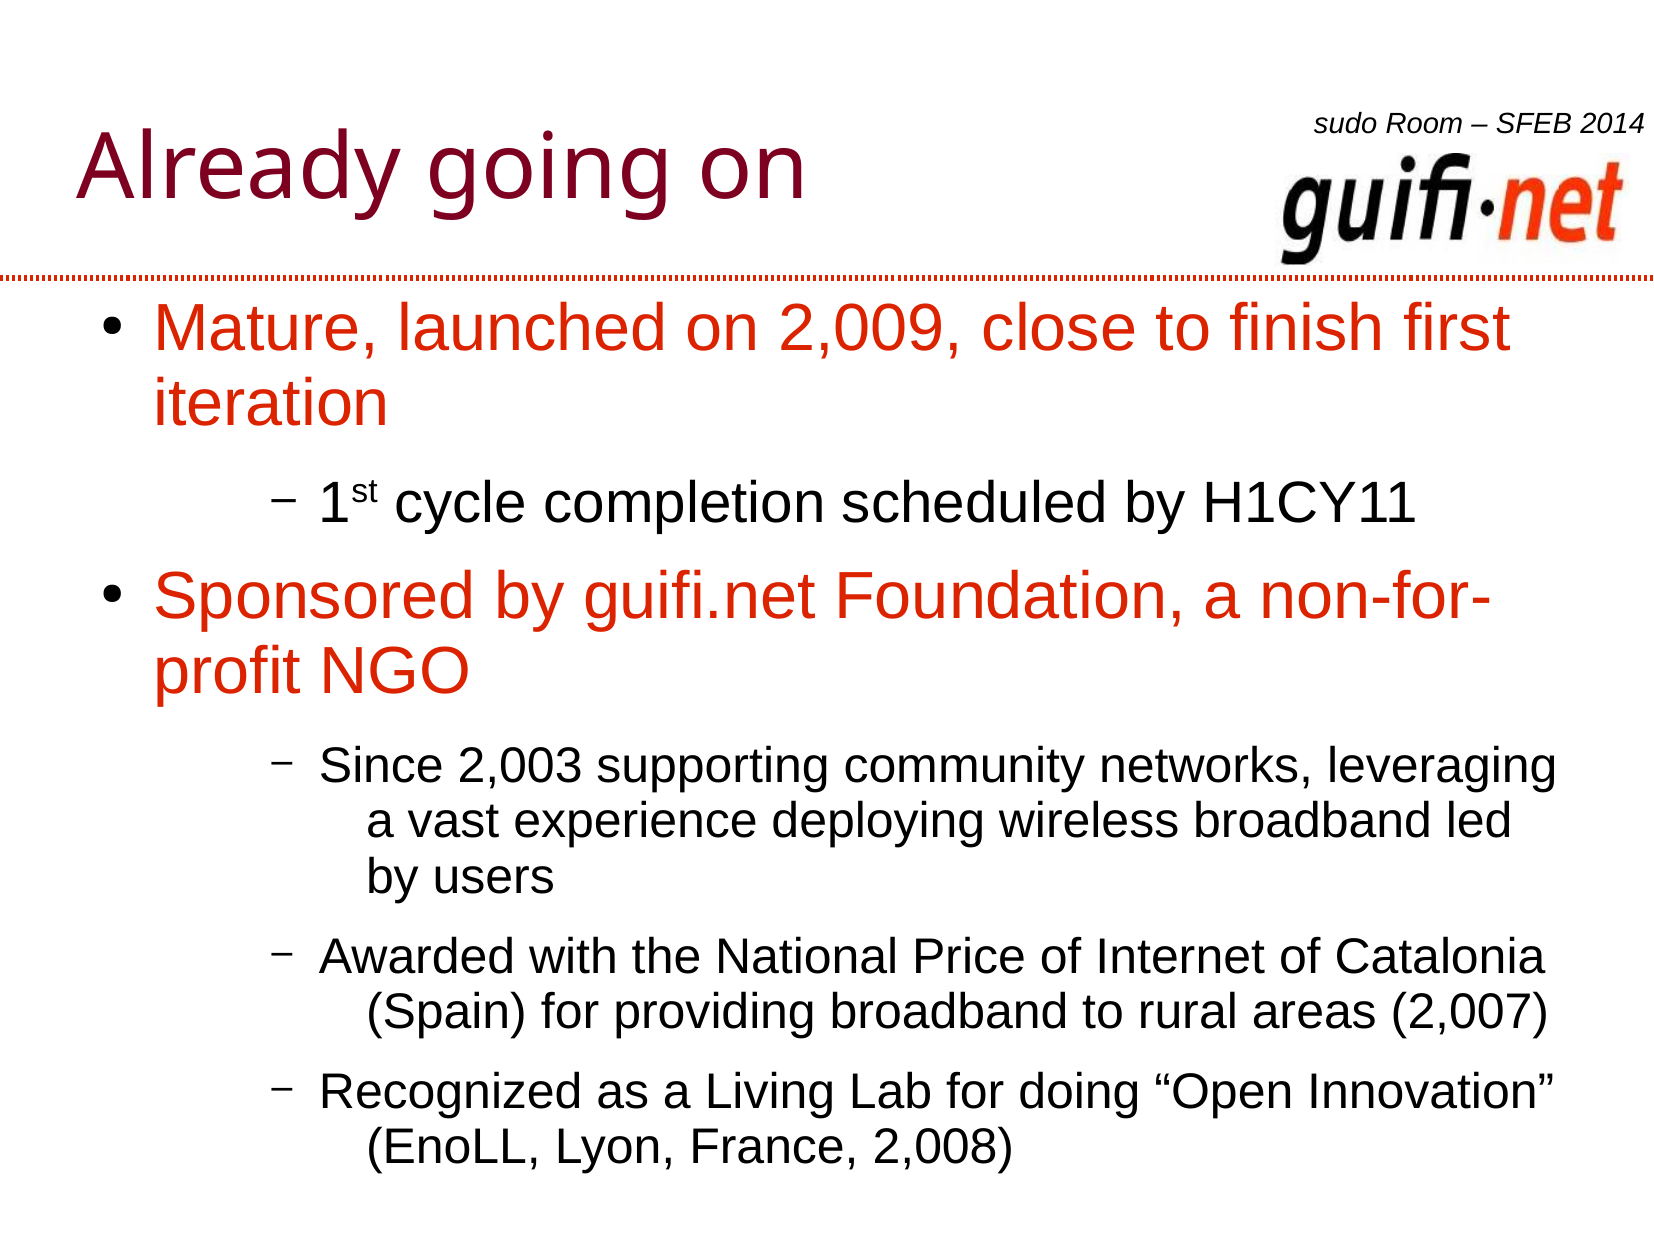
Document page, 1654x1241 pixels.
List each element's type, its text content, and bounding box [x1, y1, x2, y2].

list Mature, launched on 2,009, close to finish first iteration 1st cycle completion scheduled by H1CY11 Sponsored by guifi.net Foundation, a non-for-profit NGO Since 2,003 supporting community networks, leveraging a vast experience deploying wireless broadband led by users Awarded with the National Price of Internet of Catalonia (Spain) for providing broadband to rural areas (2,007) Recognized as a Living Lab for doing “Open Innovation” (EnoLL, Lyon, France, 2,008) [82, 290, 1571, 1177]
title Already going on [76, 66, 1093, 259]
picture [1275, 153, 1630, 266]
text_box sudo Room – SFEB 2014 [1299, 100, 1654, 148]
